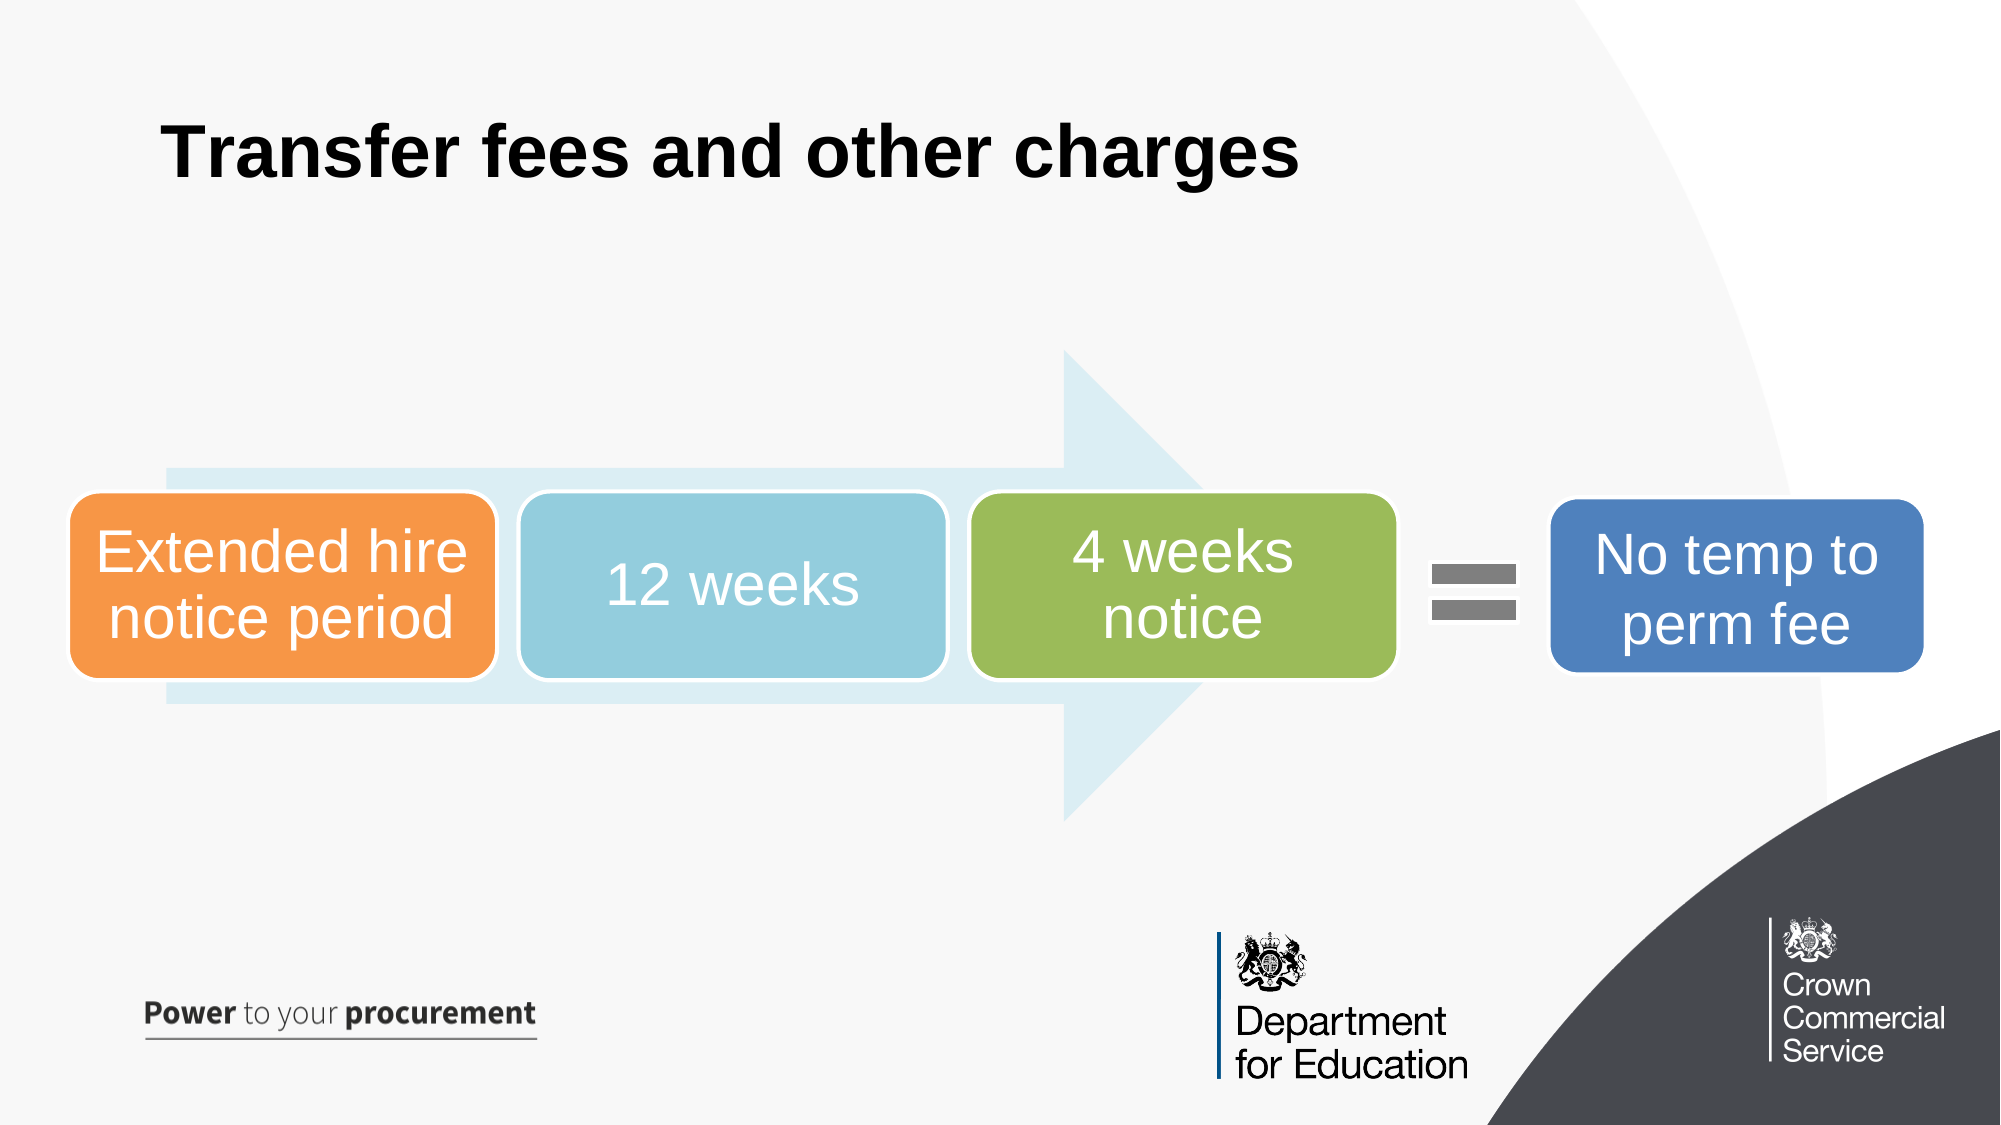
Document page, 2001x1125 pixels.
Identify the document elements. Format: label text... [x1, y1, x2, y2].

text_box Extended hire notice period [67, 491, 498, 681]
text_box No temp to perm fee [1548, 497, 1926, 675]
text_box 12 weeks [518, 491, 948, 681]
text_box 4 weeks notice [969, 491, 1399, 681]
picture [1217, 711, 2000, 1125]
text_box Transfer fees and other charges [145, 95, 1770, 202]
text_box [1430, 598, 1519, 623]
text_box [1430, 561, 1519, 587]
text_box [166, 349, 1206, 822]
